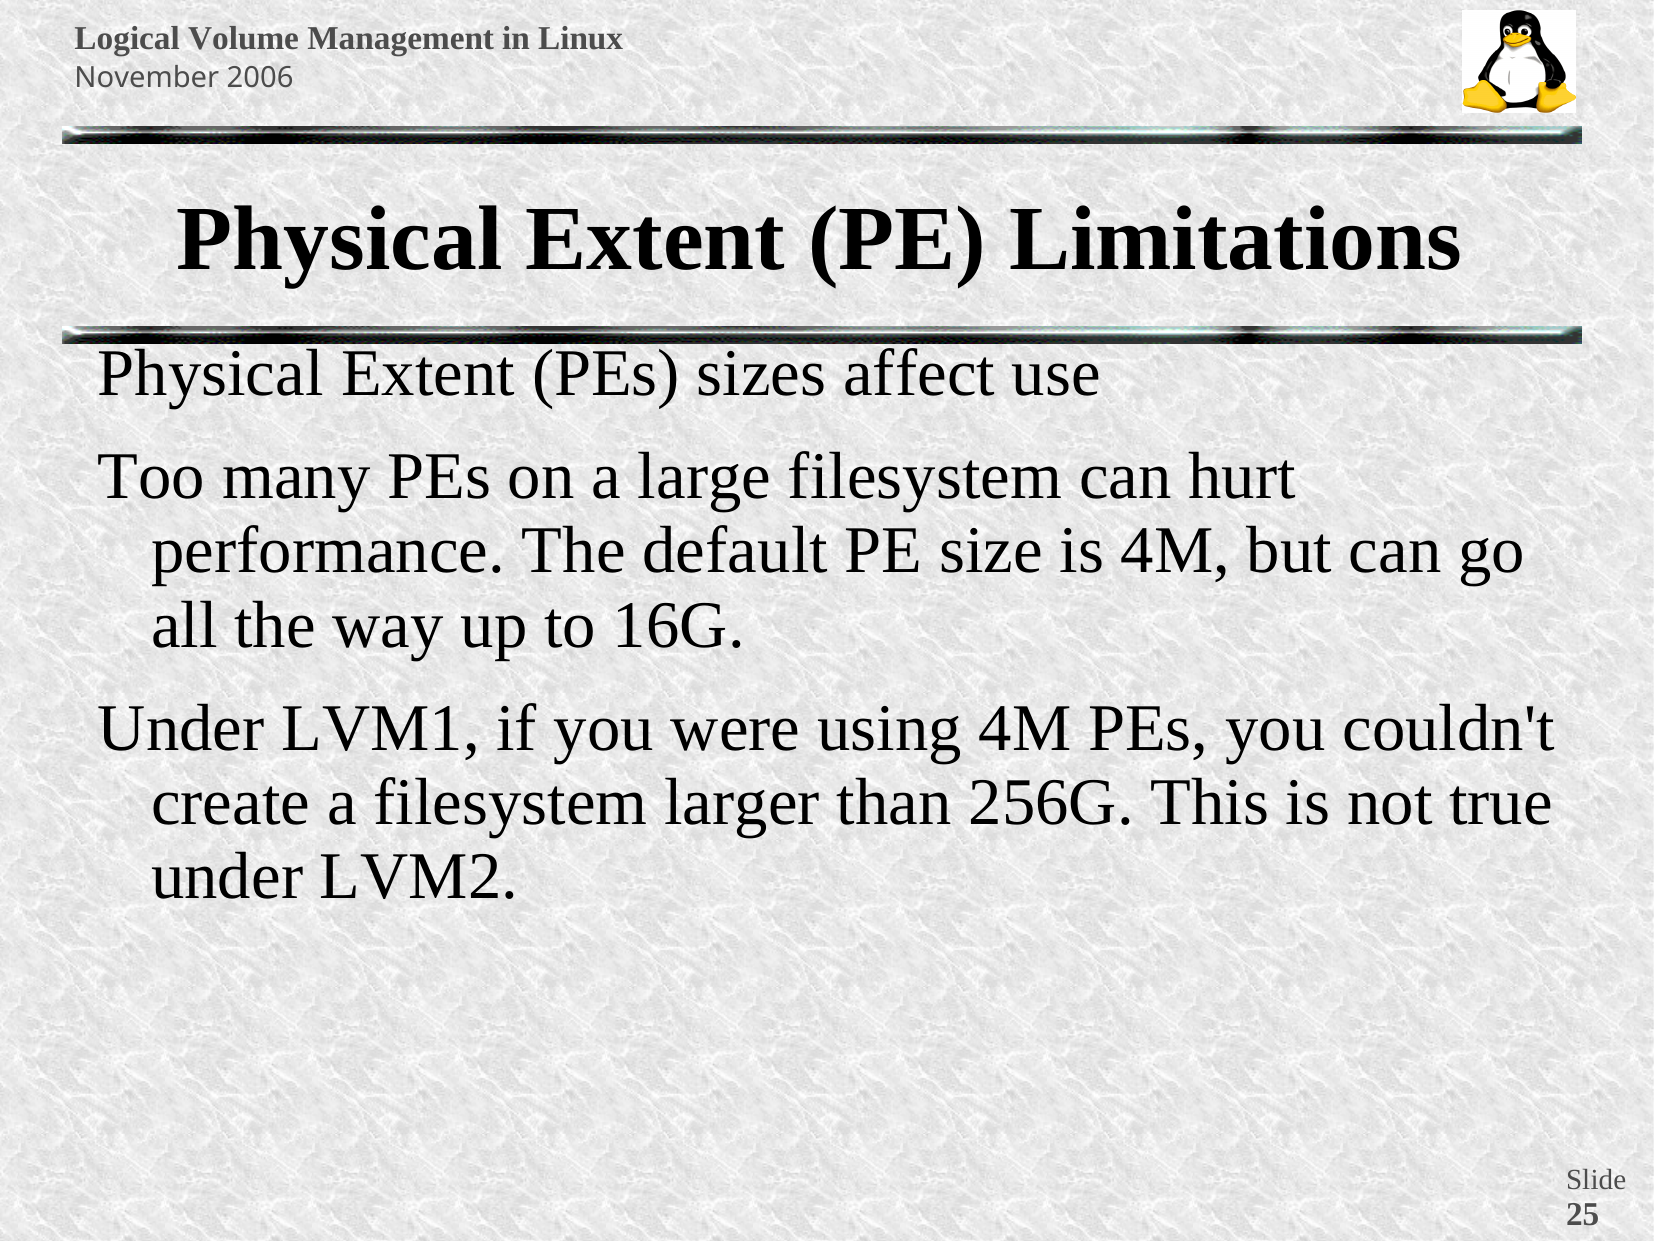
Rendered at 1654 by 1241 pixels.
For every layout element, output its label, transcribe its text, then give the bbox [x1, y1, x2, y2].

list Physical Extent (PEs) sizes affect use Too many PEs on a large filesystem can hurt performance. The default PE size is 4M, but can go all the way up to 16G. Under LVM1, if you were using 4M PEs, you couldn't create a filesystem larger than 256G. This is not true under LVM2. [80, 335, 1569, 1070]
picture [0, 0, 1654, 1241]
title Physical Extent (PE) Limitations [59, 156, 1582, 320]
